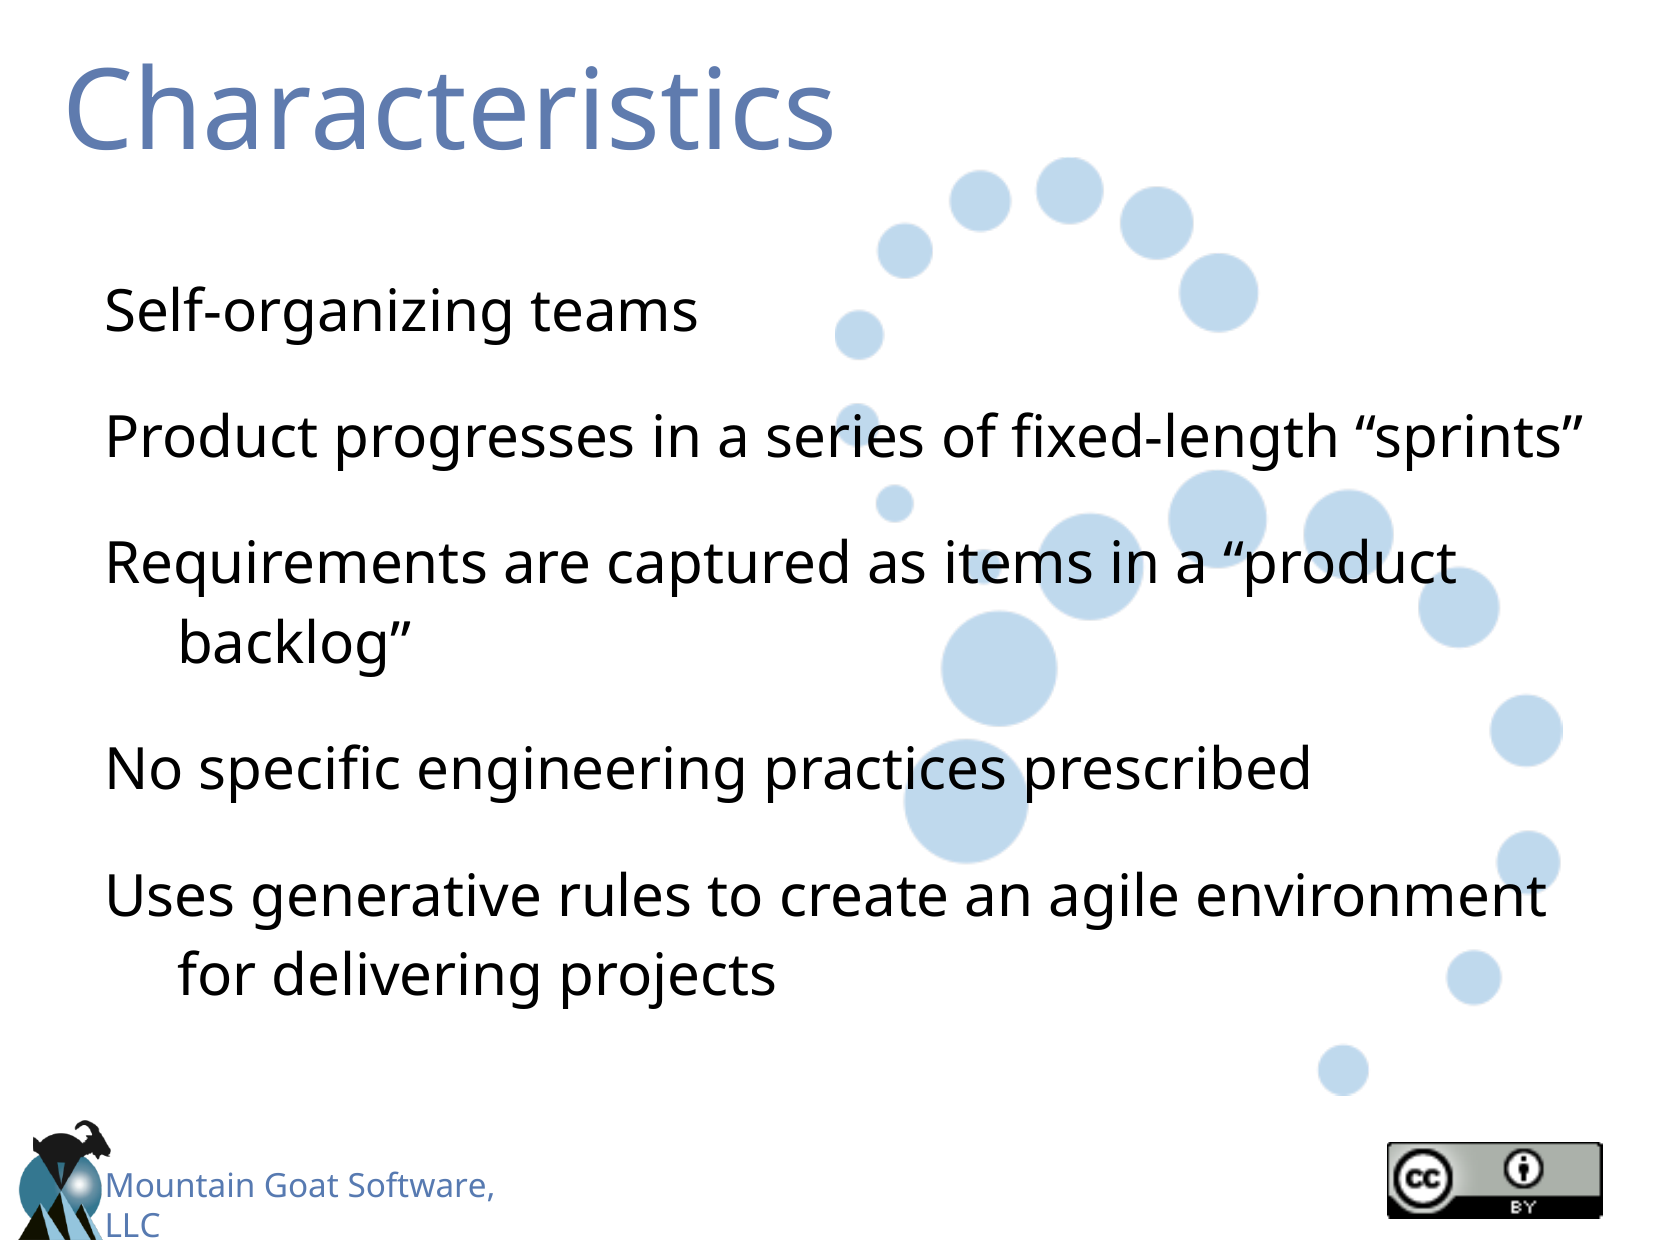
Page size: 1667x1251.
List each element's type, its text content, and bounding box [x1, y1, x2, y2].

picture [835, 194, 1563, 262]
list Self-organizing teams Product progresses in a series of fixed-length “sprints” Requirements are captured as items in a “product backlog” No specific engineering practices prescribed Uses generative rules to create an agile environment for delivering projects [56, 262, 1609, 1192]
picture [18, 1120, 111, 1240]
title Characteristics [56, 18, 1609, 194]
picture [1387, 1192, 1603, 1219]
